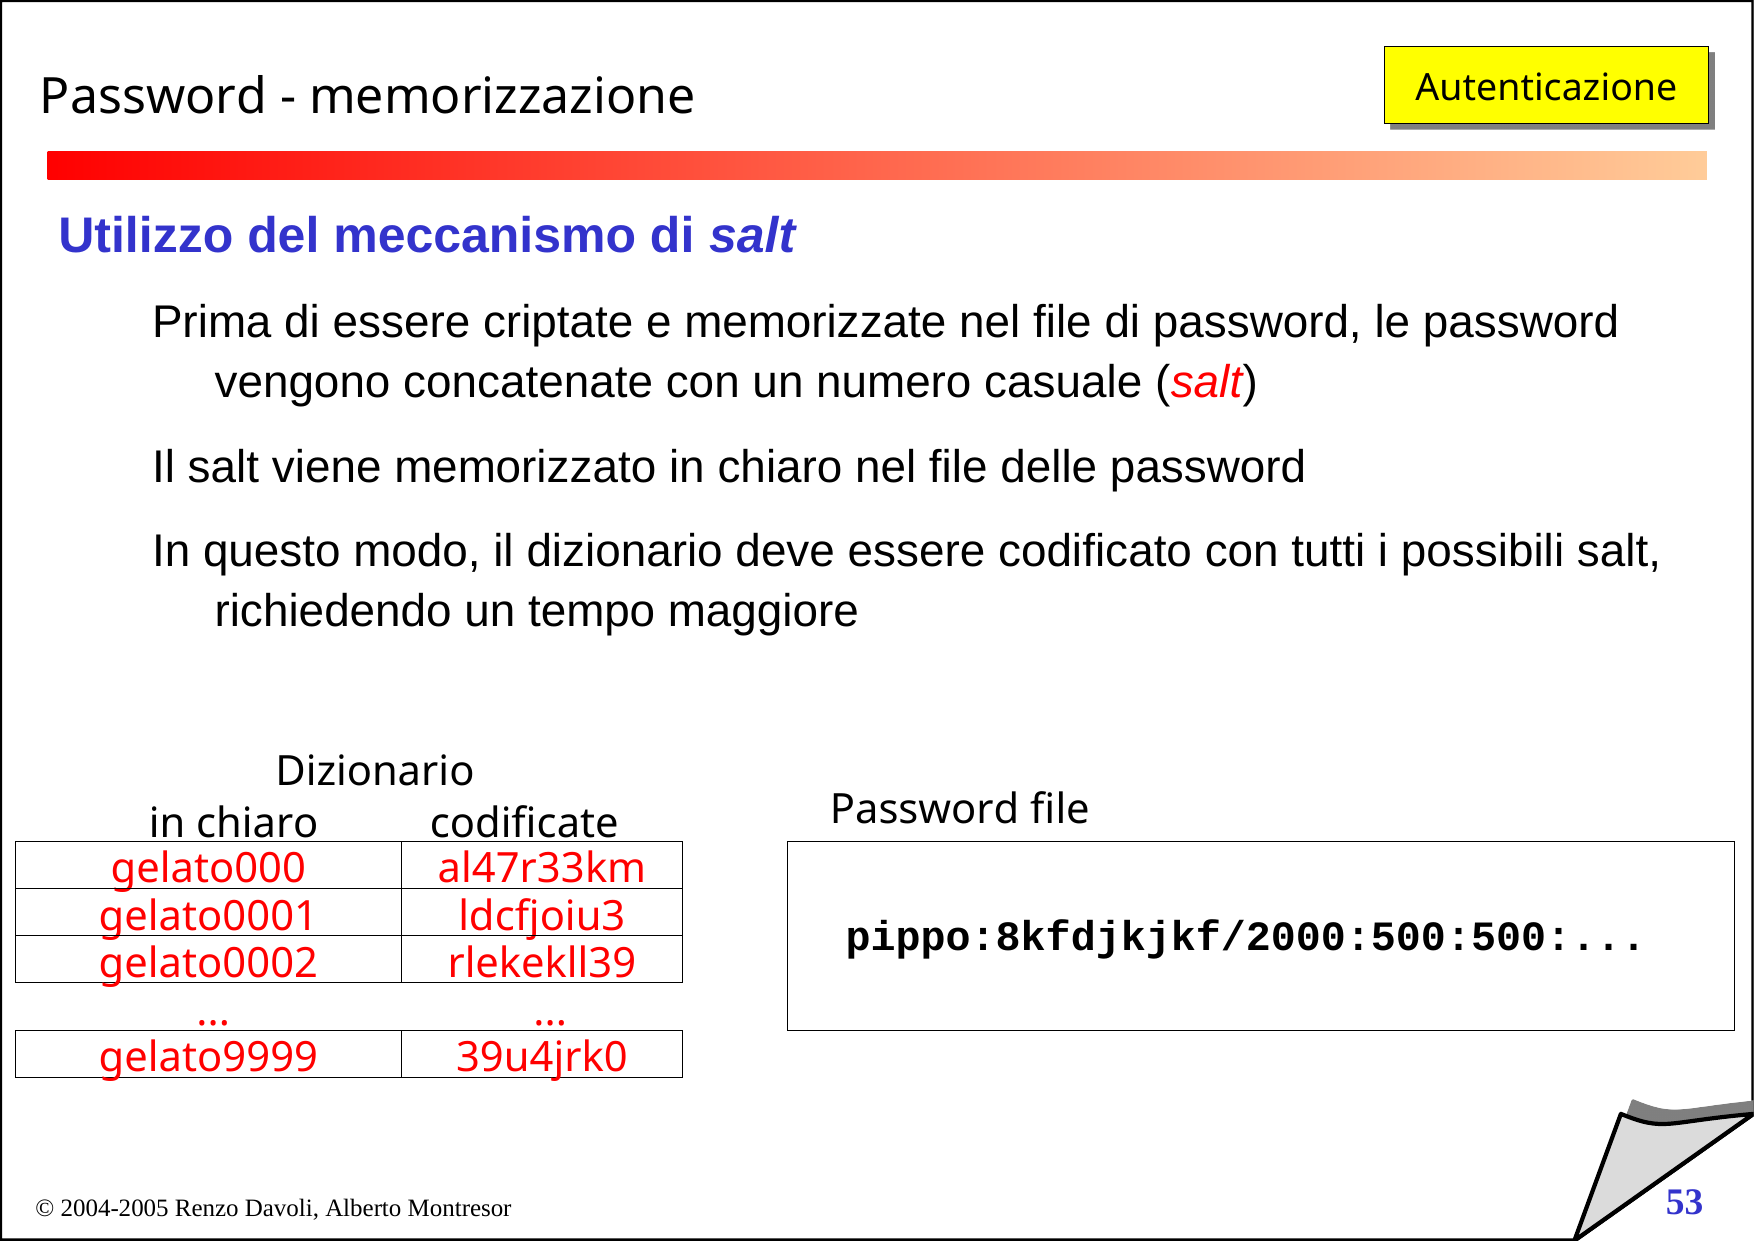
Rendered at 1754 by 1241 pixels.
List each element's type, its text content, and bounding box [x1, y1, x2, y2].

text_box ldcfjoiu3 [401, 888, 683, 935]
text_box Password file [829, 775, 1137, 840]
text_box gelato0002 [252, 950, 264, 974]
text_box gelato000 [240, 855, 252, 879]
text_box ... [533, 977, 797, 1042]
text_box pippo:8kfdjkjkf/2000:500:500:... [787, 841, 1735, 1031]
text_box Dizionario [275, 738, 508, 802]
text_box in chiaro [149, 789, 348, 854]
text_box Autenticazione [1384, 46, 1709, 124]
text_box gelato000 [288, 855, 300, 879]
text_box rlekekll39 [401, 935, 683, 983]
text_box gelato9999 [15, 1030, 401, 1078]
text_box gelato0001 [15, 888, 401, 935]
text_box 39u4jrk0 [401, 1030, 683, 1078]
text_box gelato0002 [203, 957, 216, 974]
text_box gelato0002 [104, 957, 116, 974]
text_box al47r33km [401, 841, 683, 888]
text_box codificate [429, 789, 666, 854]
title Password - memorizzazione [40, 49, 1713, 144]
text_box ... [196, 977, 460, 1042]
text_box gelato0001 [104, 910, 116, 927]
text_box gelato0002 [228, 950, 240, 974]
text_box gelato000 [15, 841, 401, 888]
text_box gelato0002 [15, 935, 401, 983]
list Utilizzo del meccanismo di salt Prima di essere criptate e memorizzate nel file di password, le password vengono concatenate con un numero casuale (salt) Il salt viene memorizzato in chiaro nel file delle password In questo modo, il dizionario deve essere codificato con tutti i possibili salt, richiedendo un tempo maggiore [58, 206, 1695, 815]
text_box 39u4jrk0 [609, 1044, 621, 1068]
text_box gelato0002 [276, 950, 288, 974]
text_box gelato000 [264, 855, 276, 879]
text_box gelato9999 [104, 1051, 116, 1068]
text_box gelato000 [116, 862, 128, 879]
